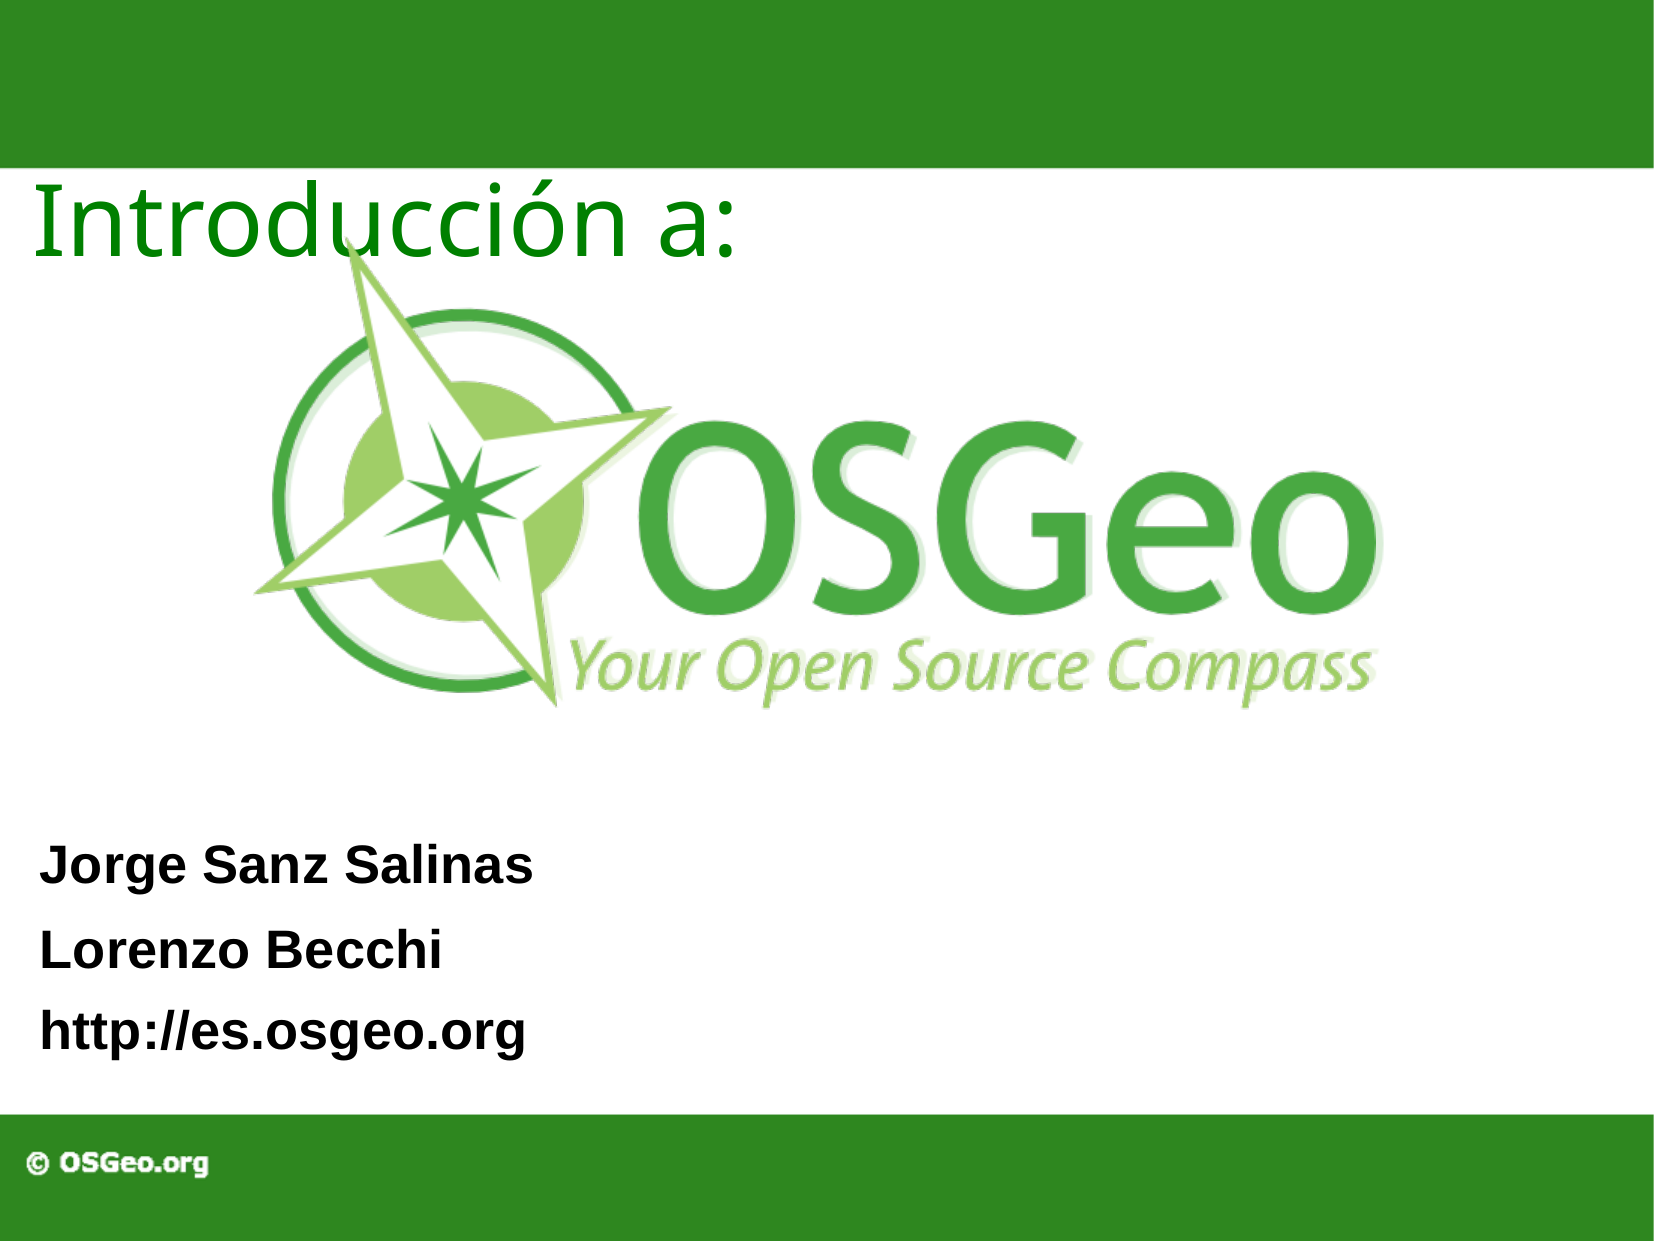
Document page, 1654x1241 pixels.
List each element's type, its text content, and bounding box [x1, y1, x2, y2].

picture [0, 0, 1654, 1241]
text_box Jorge Sanz Salinas Lorenzo Becchi http://es.osgeo.org [24, 826, 1182, 1117]
text_box Introducción a: [17, 141, 796, 273]
